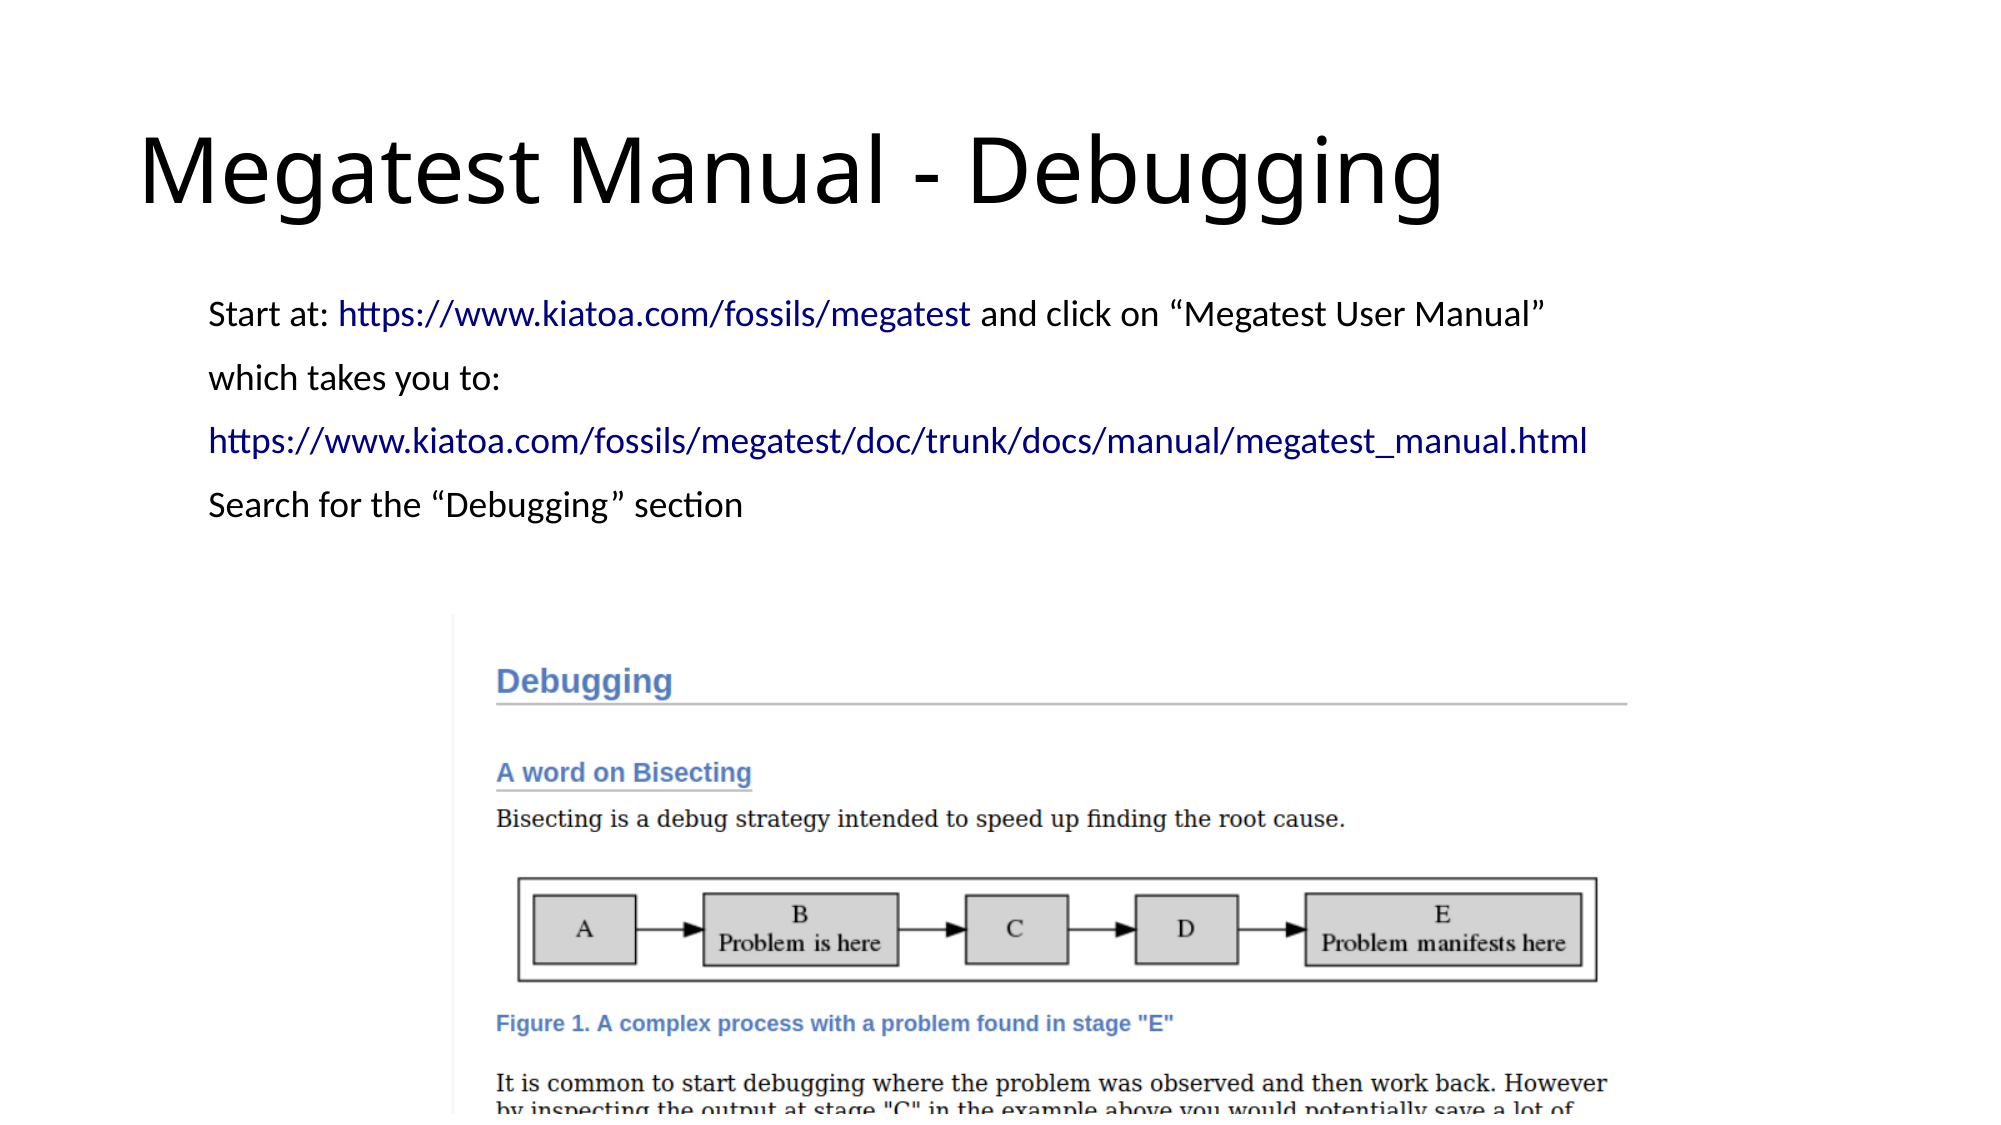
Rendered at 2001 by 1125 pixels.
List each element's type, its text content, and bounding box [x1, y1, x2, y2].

list Start at: https://www.kiatoa.com/fossils/megatest and click on “Megatest User Manual” which takes you to: https://www.kiatoa.com/fossils/megatest/doc/trunk/docs/manual/megatest_manual.html Search for the “Debugging” section [137, 299, 1863, 1014]
picture [450, 614, 1680, 1114]
title Megatest Manual - Debugging [137, 59, 1863, 278]
